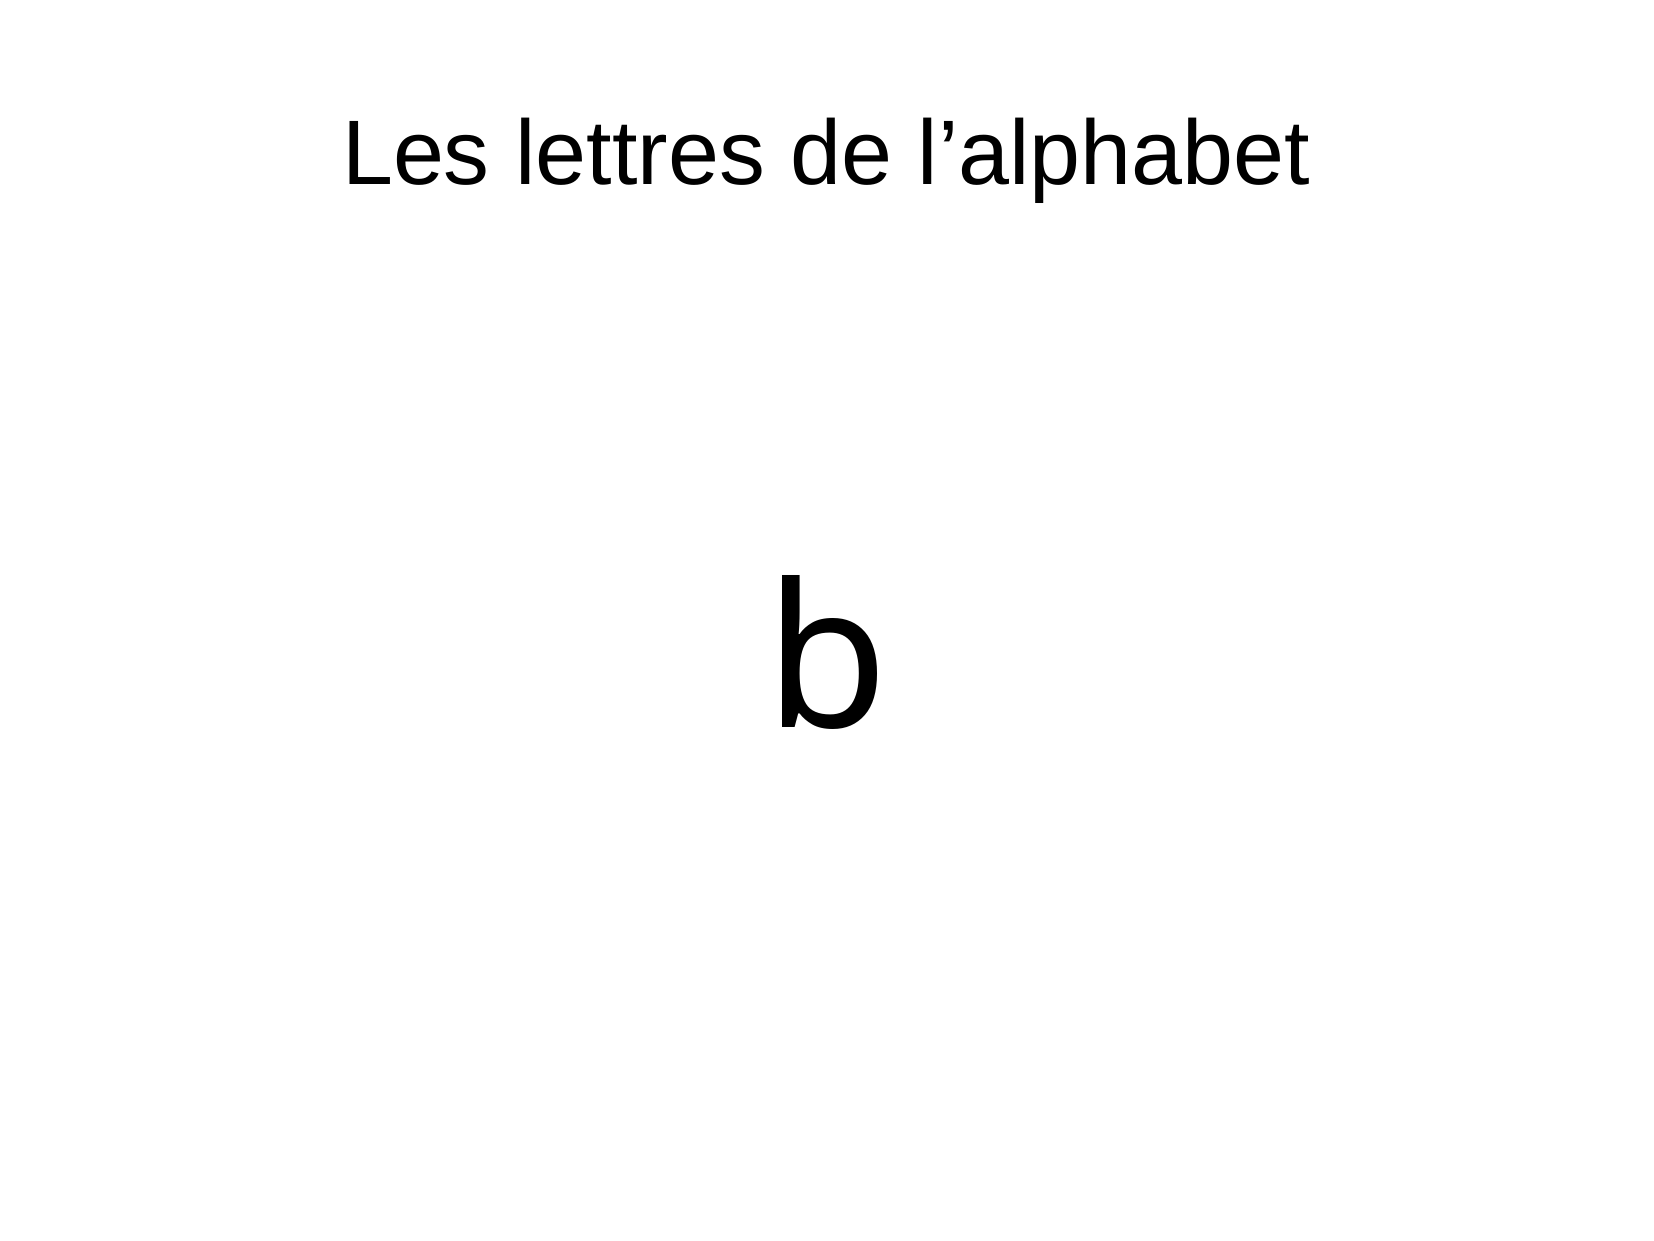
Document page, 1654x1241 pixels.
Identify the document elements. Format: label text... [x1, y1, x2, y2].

subtitle b [82, 290, 1571, 1010]
title Les lettres de l’alphabet [82, 49, 1571, 257]
